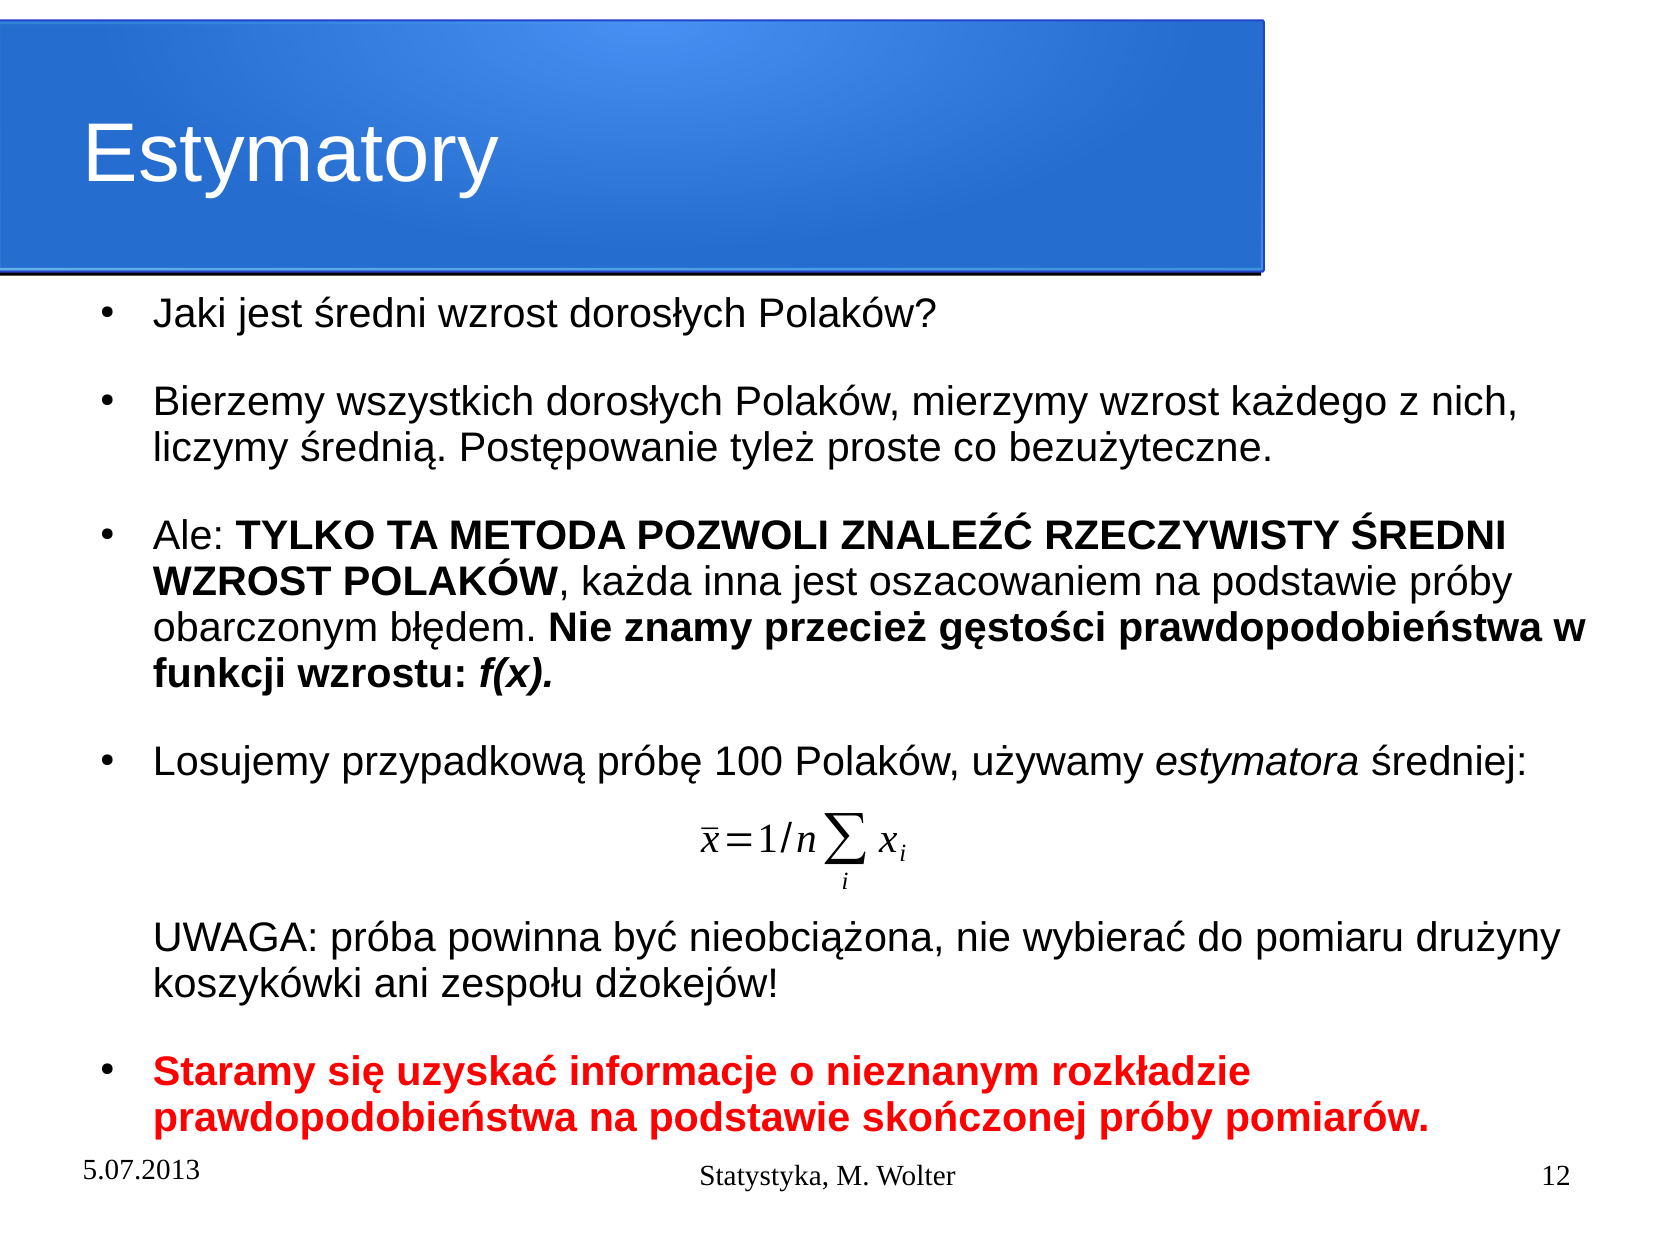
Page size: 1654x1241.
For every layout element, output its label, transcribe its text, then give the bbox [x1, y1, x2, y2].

title Estymatory [82, 49, 1250, 257]
list Jaki jest średni wzrost dorosłych Polaków? Bierzemy wszystkich dorosłych Polaków, mierzymy wzrost każdego z nich, liczymy średnią. Postępowanie tyleż proste co bezużyteczne. Ale: TYLKO TA METODA POZWOLI ZNALEŹĆ RZECZYWISTY ŚREDNI WZROST POLAKÓW, każda inna jest oszacowaniem na podstawie próby obarczonym błędem. Nie znamy przecież gęstości prawdopodobieństwa w funkcji wzrostu: f(x). Losujemy przypadkową próbę 100 Polaków, używamy estymatora średniej: UWAGA: próba powinna być nieobciążona, nie wybierać do pomiaru drużyny koszykówki ani zespołu dżokejów! Staramy się uzyskać informacje o nieznanym rozkładzie prawdopodobieństwa na podstawie skończonej próby pomiarów. [82, 290, 1591, 1141]
chart [693, 810, 914, 895]
